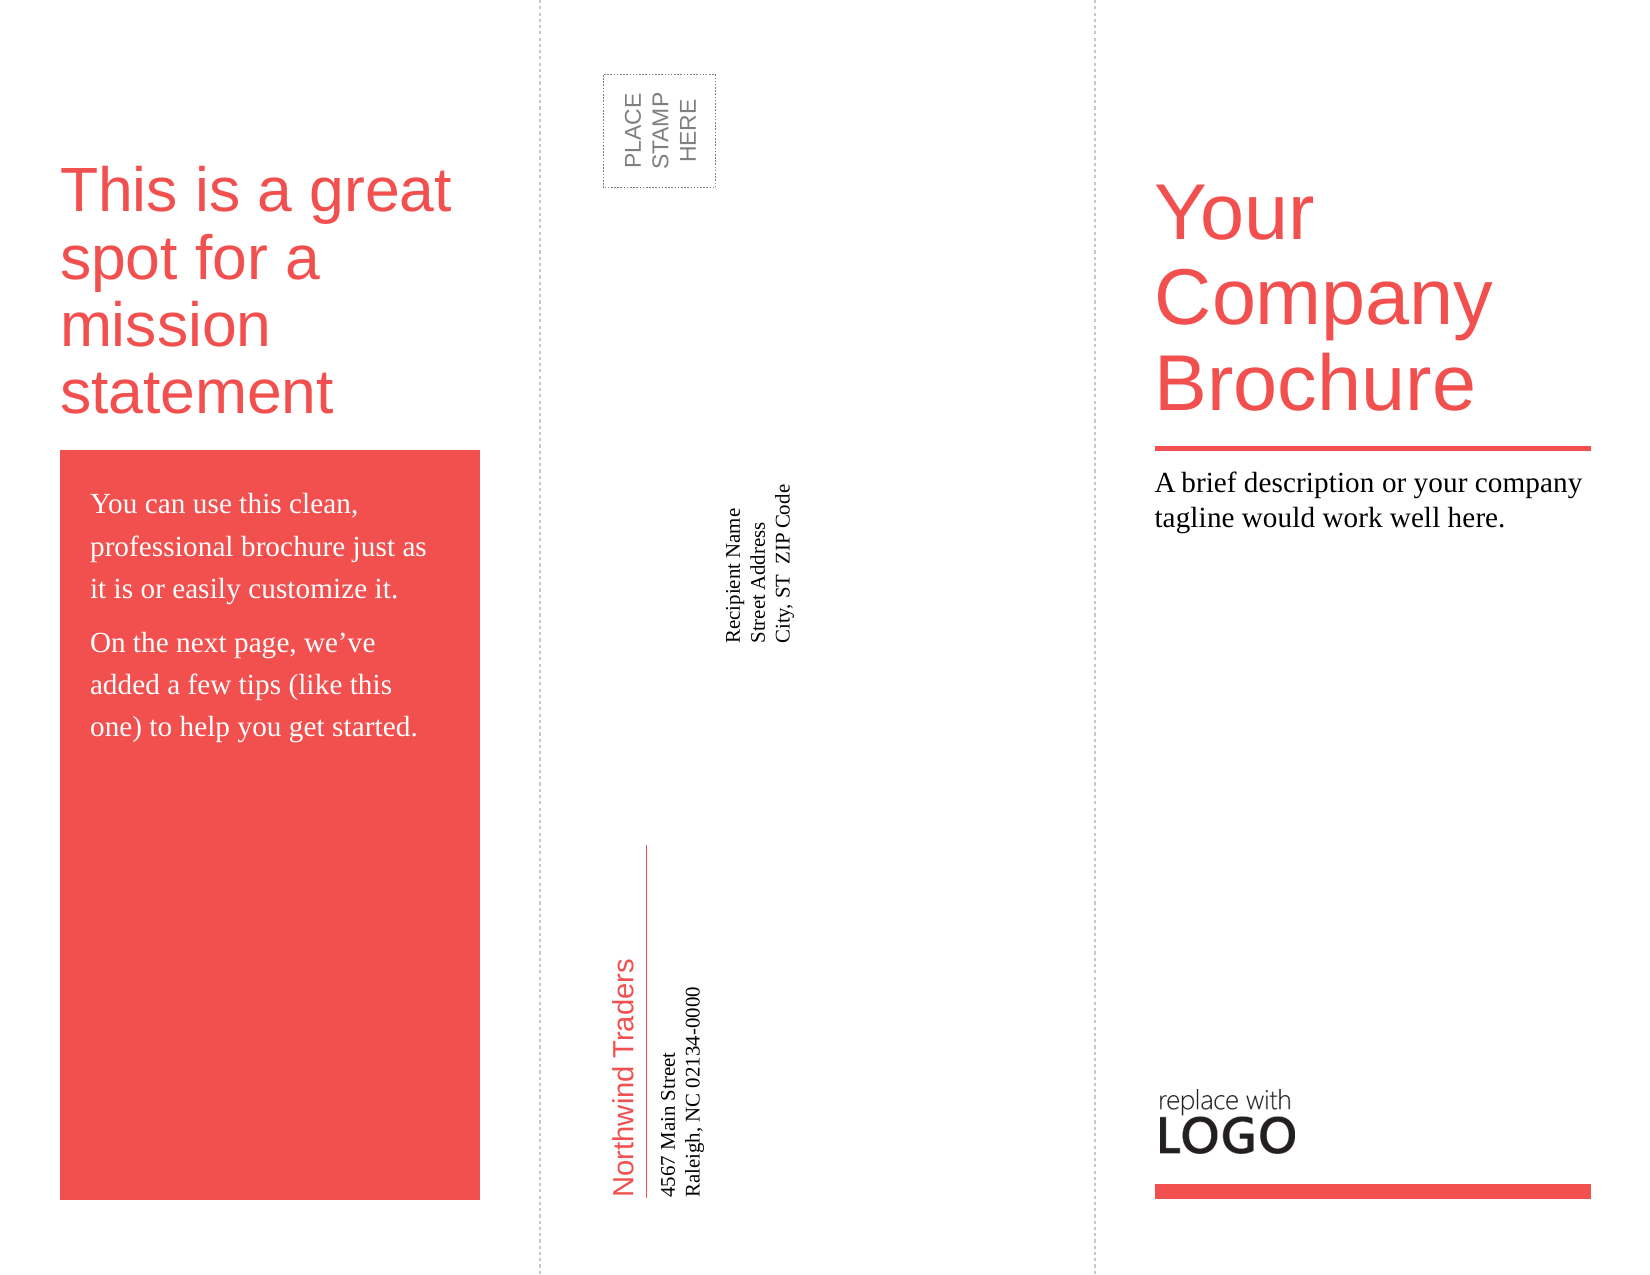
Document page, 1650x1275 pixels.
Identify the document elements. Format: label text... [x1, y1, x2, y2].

list A brief description or your company tagline would work well here. [1154, 463, 1591, 546]
list You can use this clean, professional brochure just as it is or easily customize it. On the next page, we’ve added a few tips (like this one) to help you get started. [90, 477, 451, 1176]
list This is a great spot for a mission statement [60, 75, 481, 428]
picture [1156, 1087, 1298, 1156]
list Northwind Traders [602, 795, 647, 1198]
list Your Company Brochure [1154, 75, 1591, 428]
list Recipient Name Street Address City, ST ZIP Code [719, 350, 816, 644]
list 4567 Main Street Raleigh, NC 02134-0000 [654, 795, 725, 1198]
